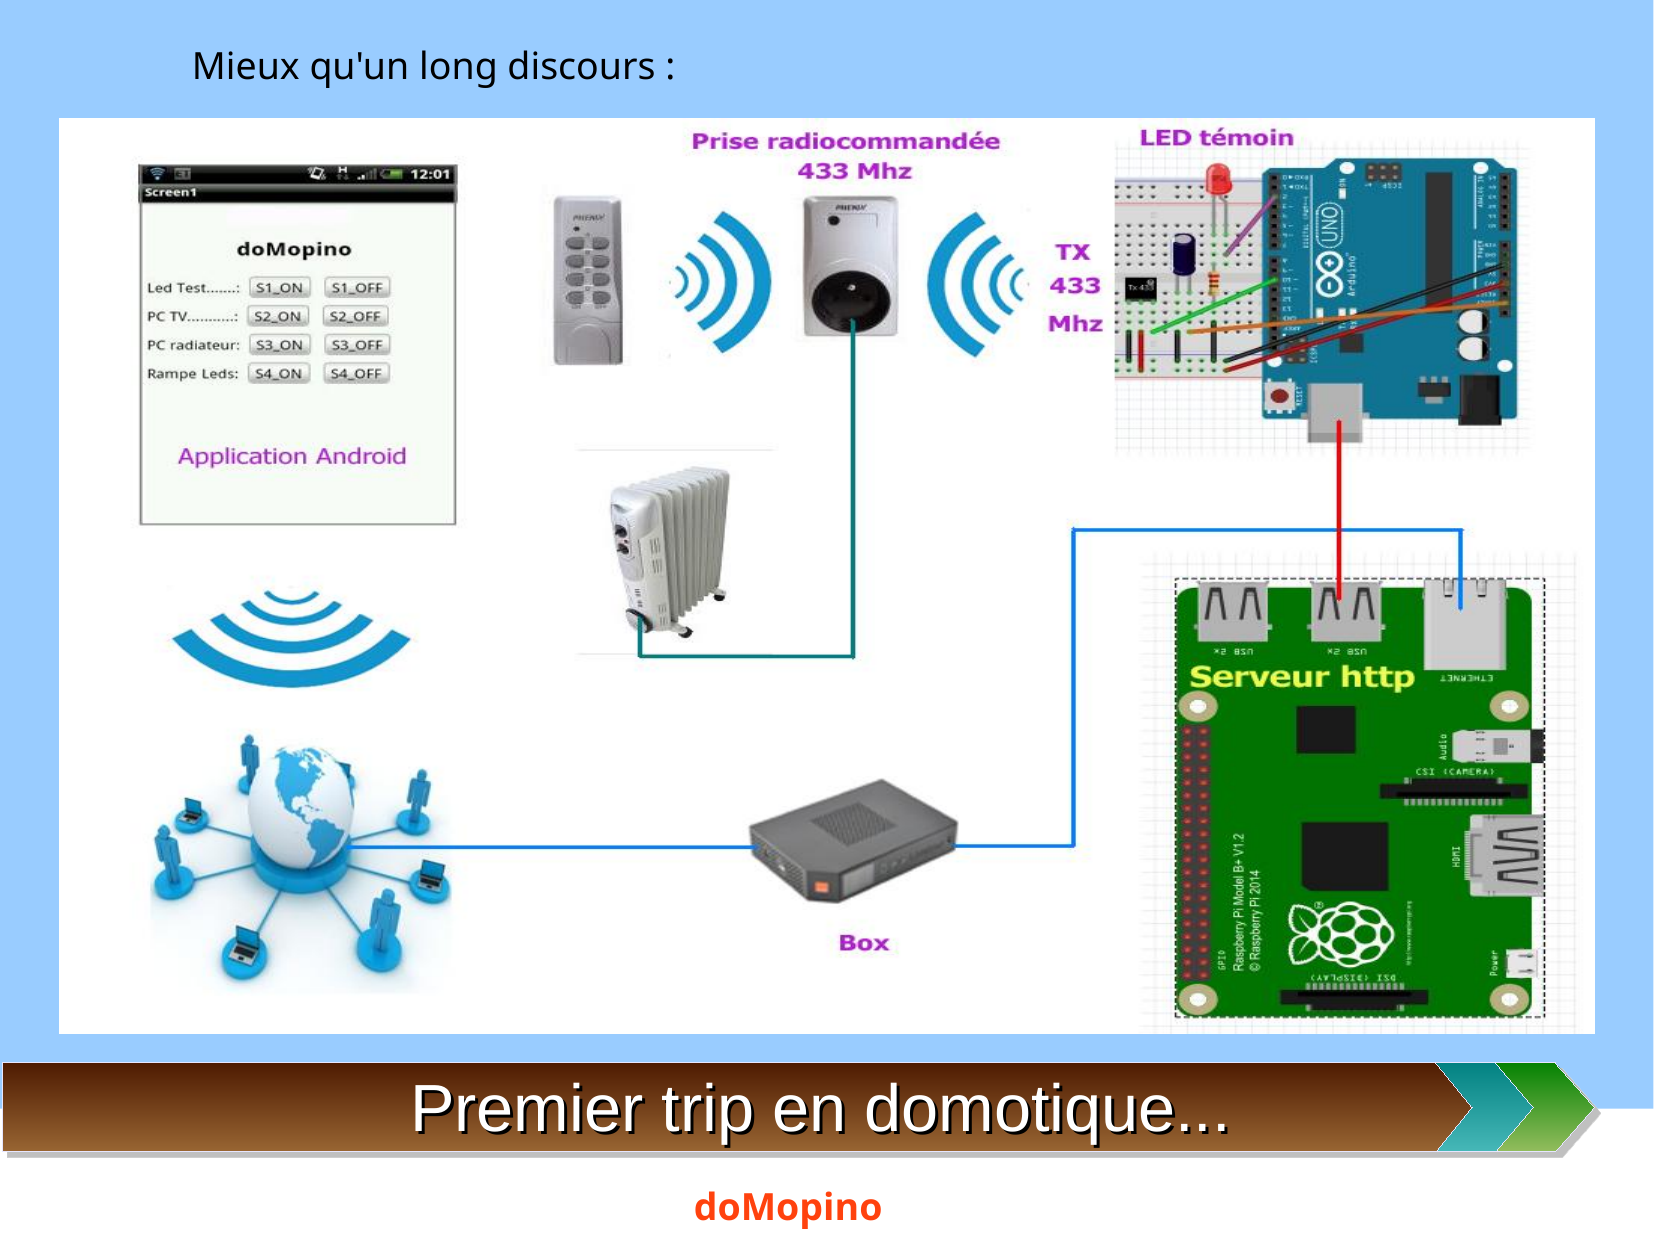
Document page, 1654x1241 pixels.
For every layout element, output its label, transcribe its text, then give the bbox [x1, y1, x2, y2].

text_box doMopino [679, 1173, 922, 1241]
picture [59, 118, 1595, 1034]
title Premier trip en domotique... [76, 1062, 1565, 1154]
text_box Mieux qu'un long discours : [177, 31, 661, 92]
